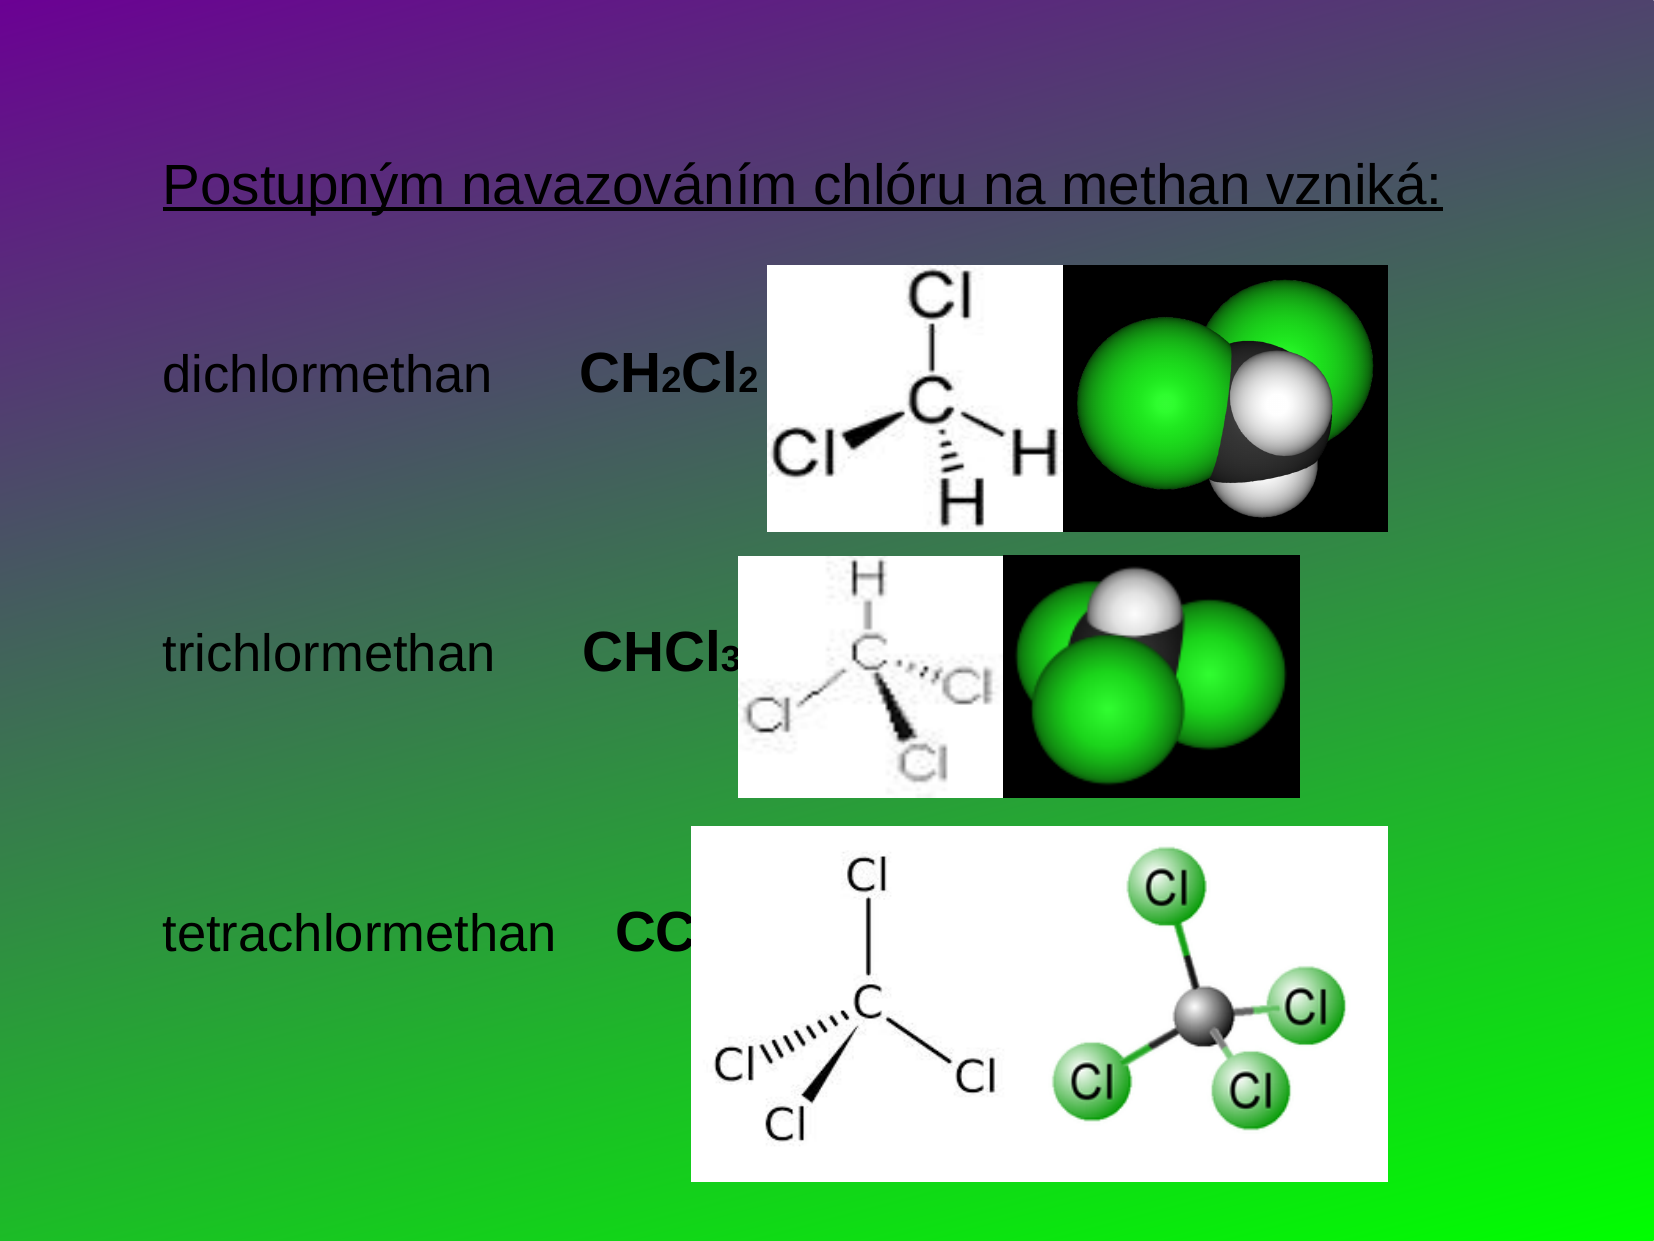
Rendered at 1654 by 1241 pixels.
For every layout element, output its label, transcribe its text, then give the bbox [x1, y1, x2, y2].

picture [738, 555, 1300, 798]
list Postupným navazováním chlóru na methan vzniká: dichlormethan CH2Cl2 trichlormethan CHCl3 tetrachlormethan CCl4 [76, 147, 1565, 967]
picture [767, 265, 1388, 532]
picture [691, 826, 1388, 1182]
